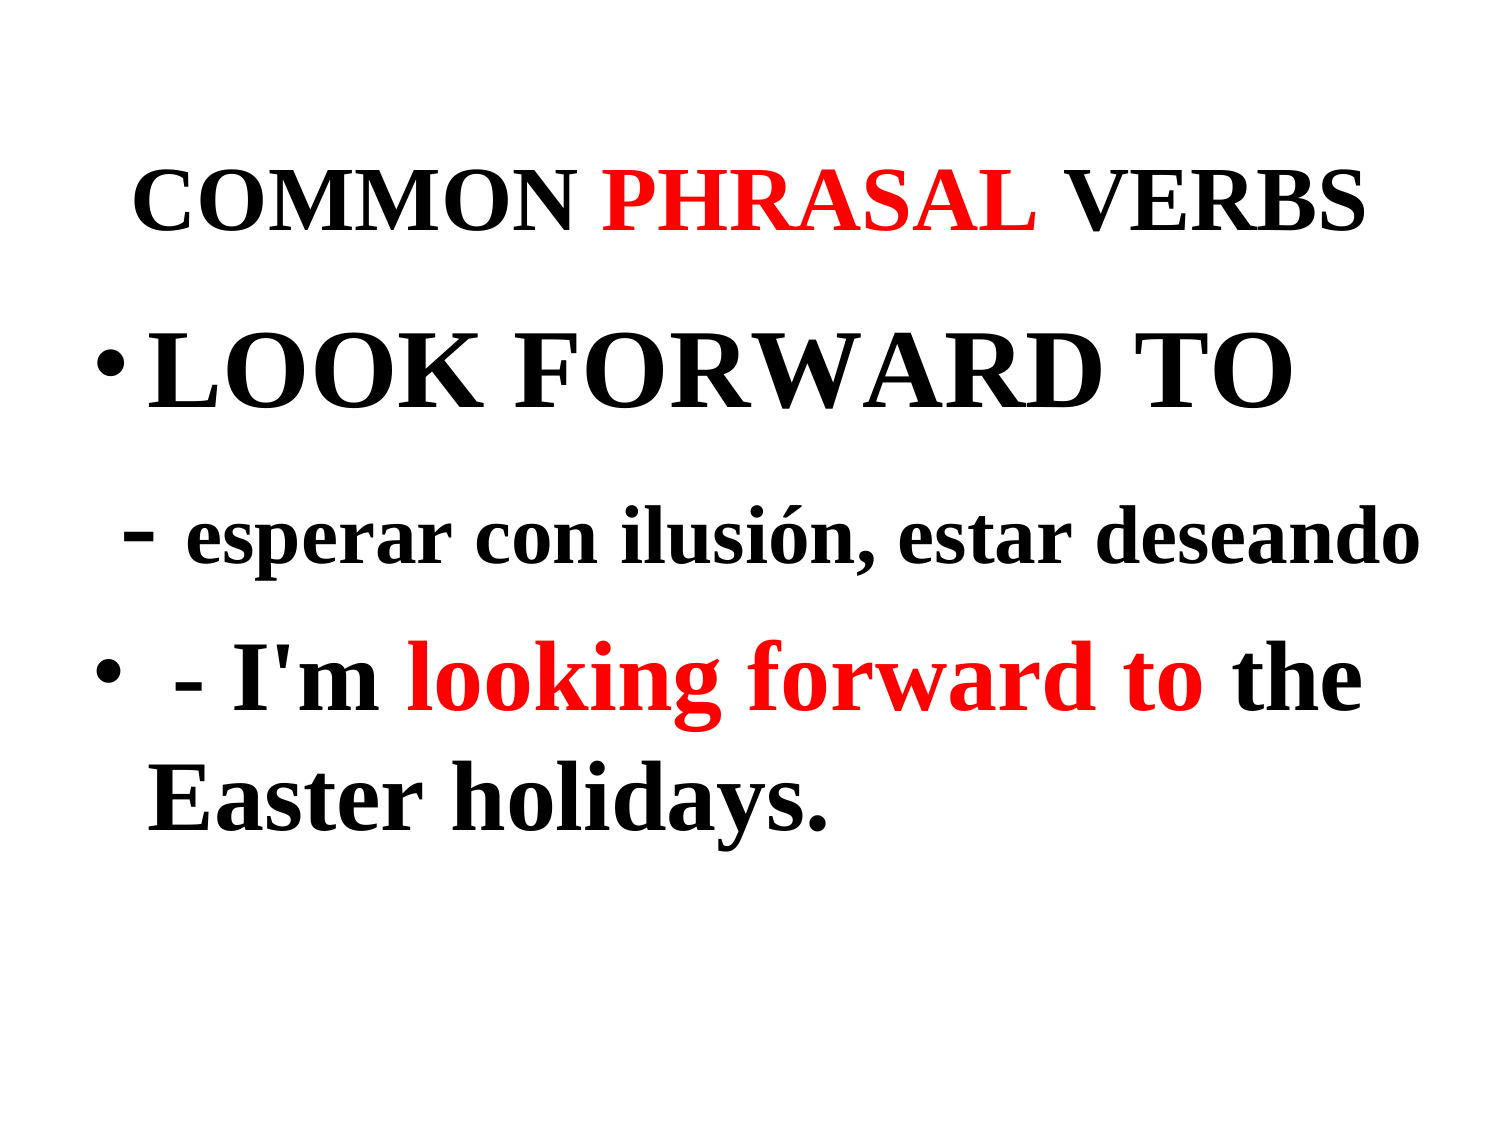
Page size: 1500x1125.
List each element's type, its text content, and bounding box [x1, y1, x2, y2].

title COMMON PHRASAL VERBS [112, 99, 1388, 287]
list LOOK FORWARD TO - esperar con ilusión, estar deseando - I'm looking forward to the Easter holidays. [76, 287, 1447, 1000]
